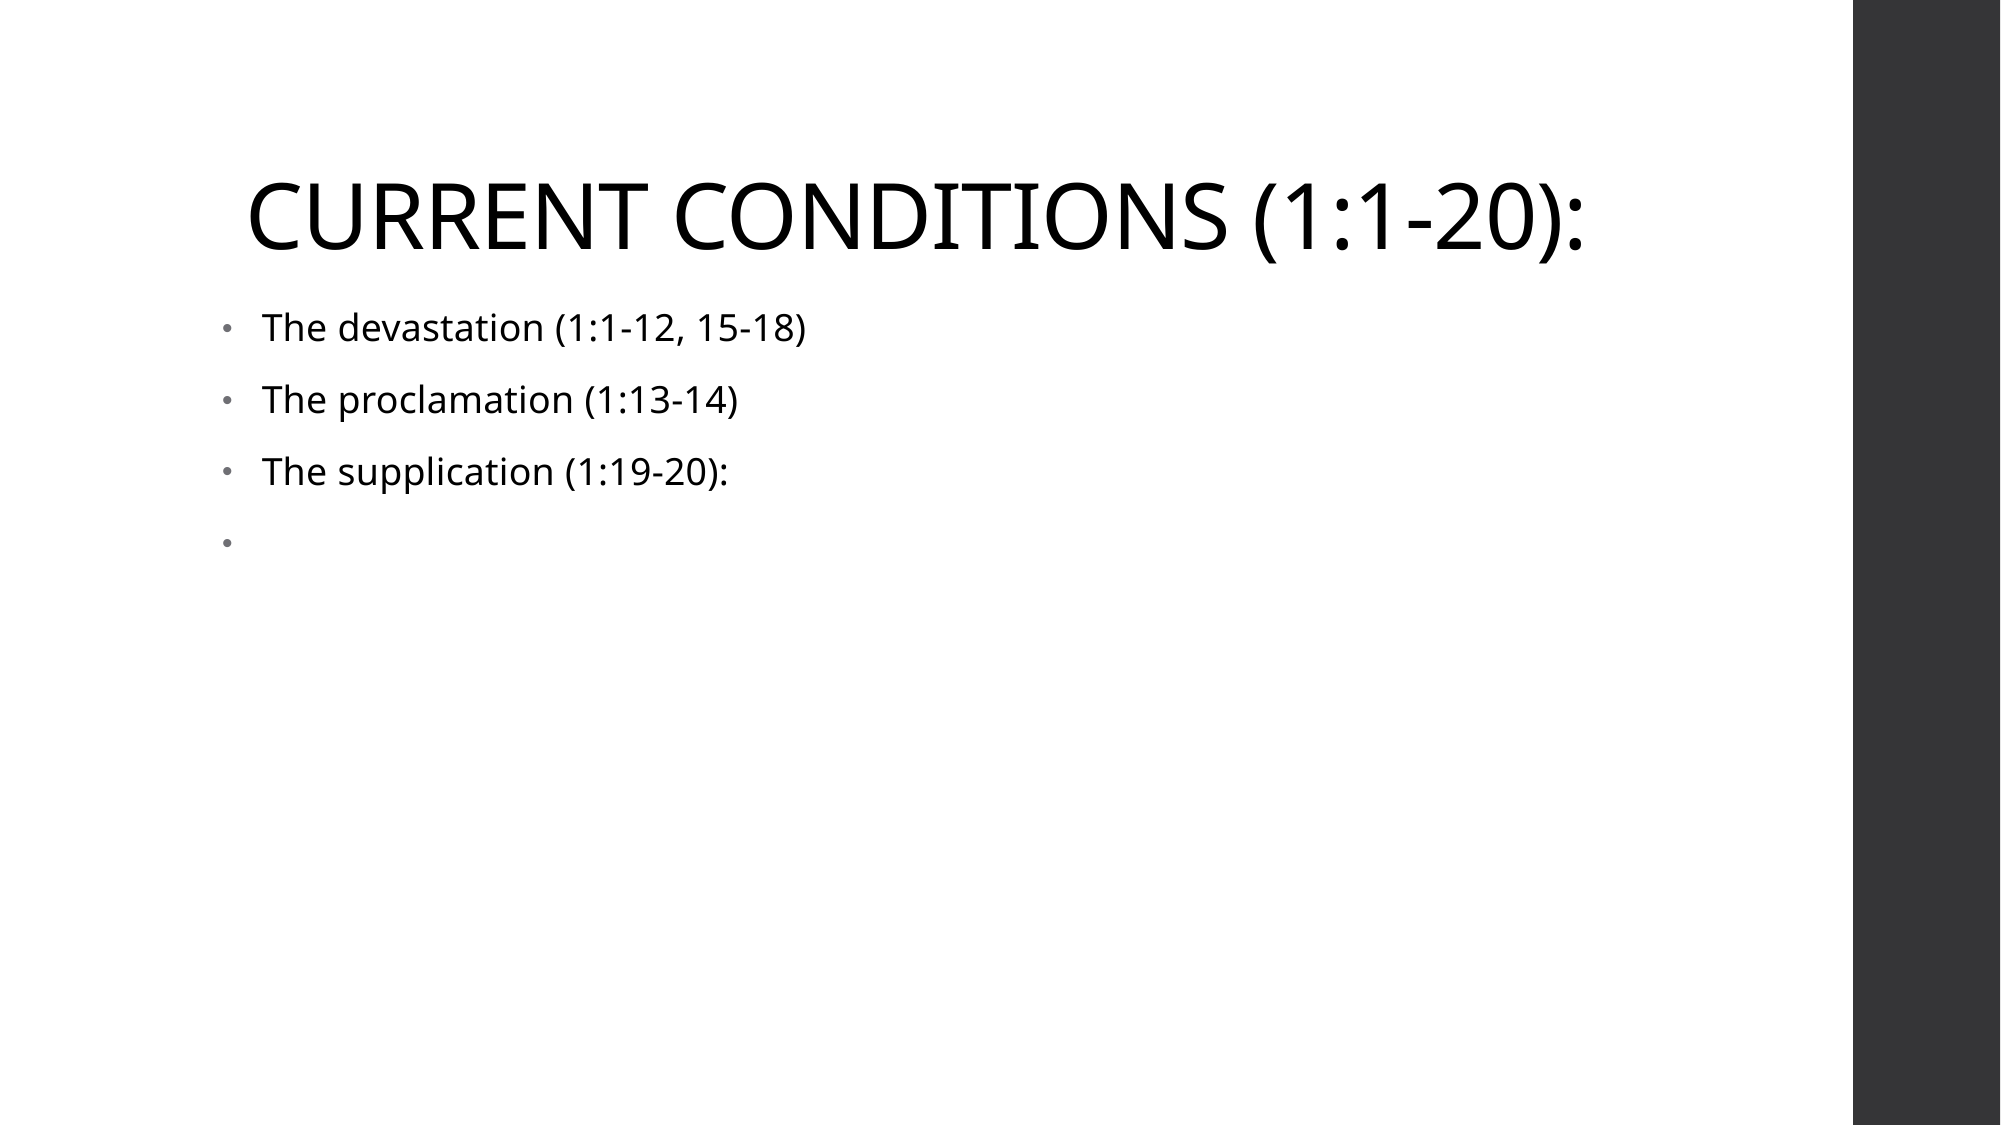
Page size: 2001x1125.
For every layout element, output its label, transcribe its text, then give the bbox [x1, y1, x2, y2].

list The devastation (1:1-12, 15-18) The proclamation (1:13-14) The supplication (1:19-20): [206, 299, 1617, 1014]
title CURRENT CONDITIONS (1:1-20): [206, 60, 1797, 278]
